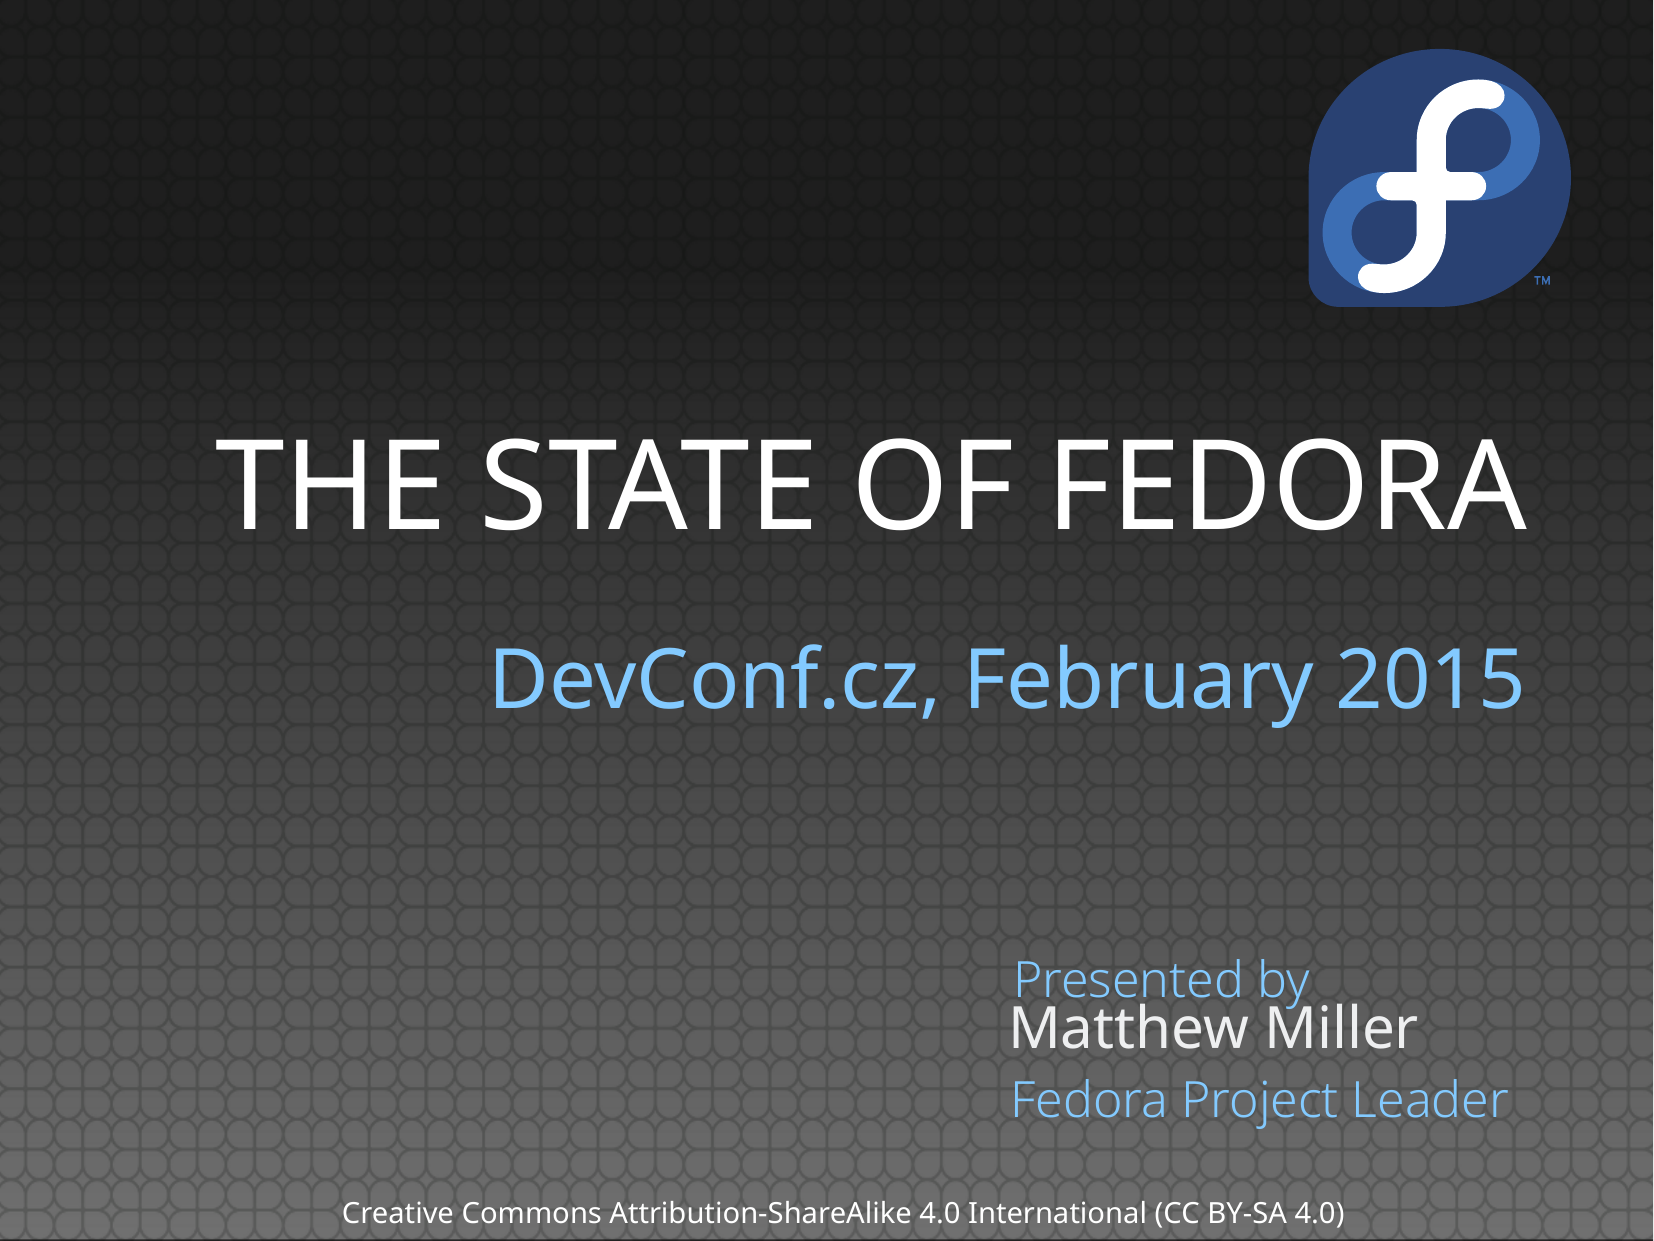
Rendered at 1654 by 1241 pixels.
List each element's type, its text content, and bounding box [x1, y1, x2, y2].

picture [0, 0, 1654, 1241]
text_box THE STATE OF FEDORA [106, 388, 1544, 708]
text_box Presented by [998, 936, 1374, 1003]
subtitle DevConf.cz, February 2015 [468, 627, 1547, 840]
text_box Matthew Miller [993, 979, 1653, 1074]
text_box Creative Commons Attribution-ShareAlike 4.0 International (CC BY-SA 4.0) [329, 1145, 1358, 1241]
text_box Fedora Project Leader [995, 1056, 1588, 1127]
